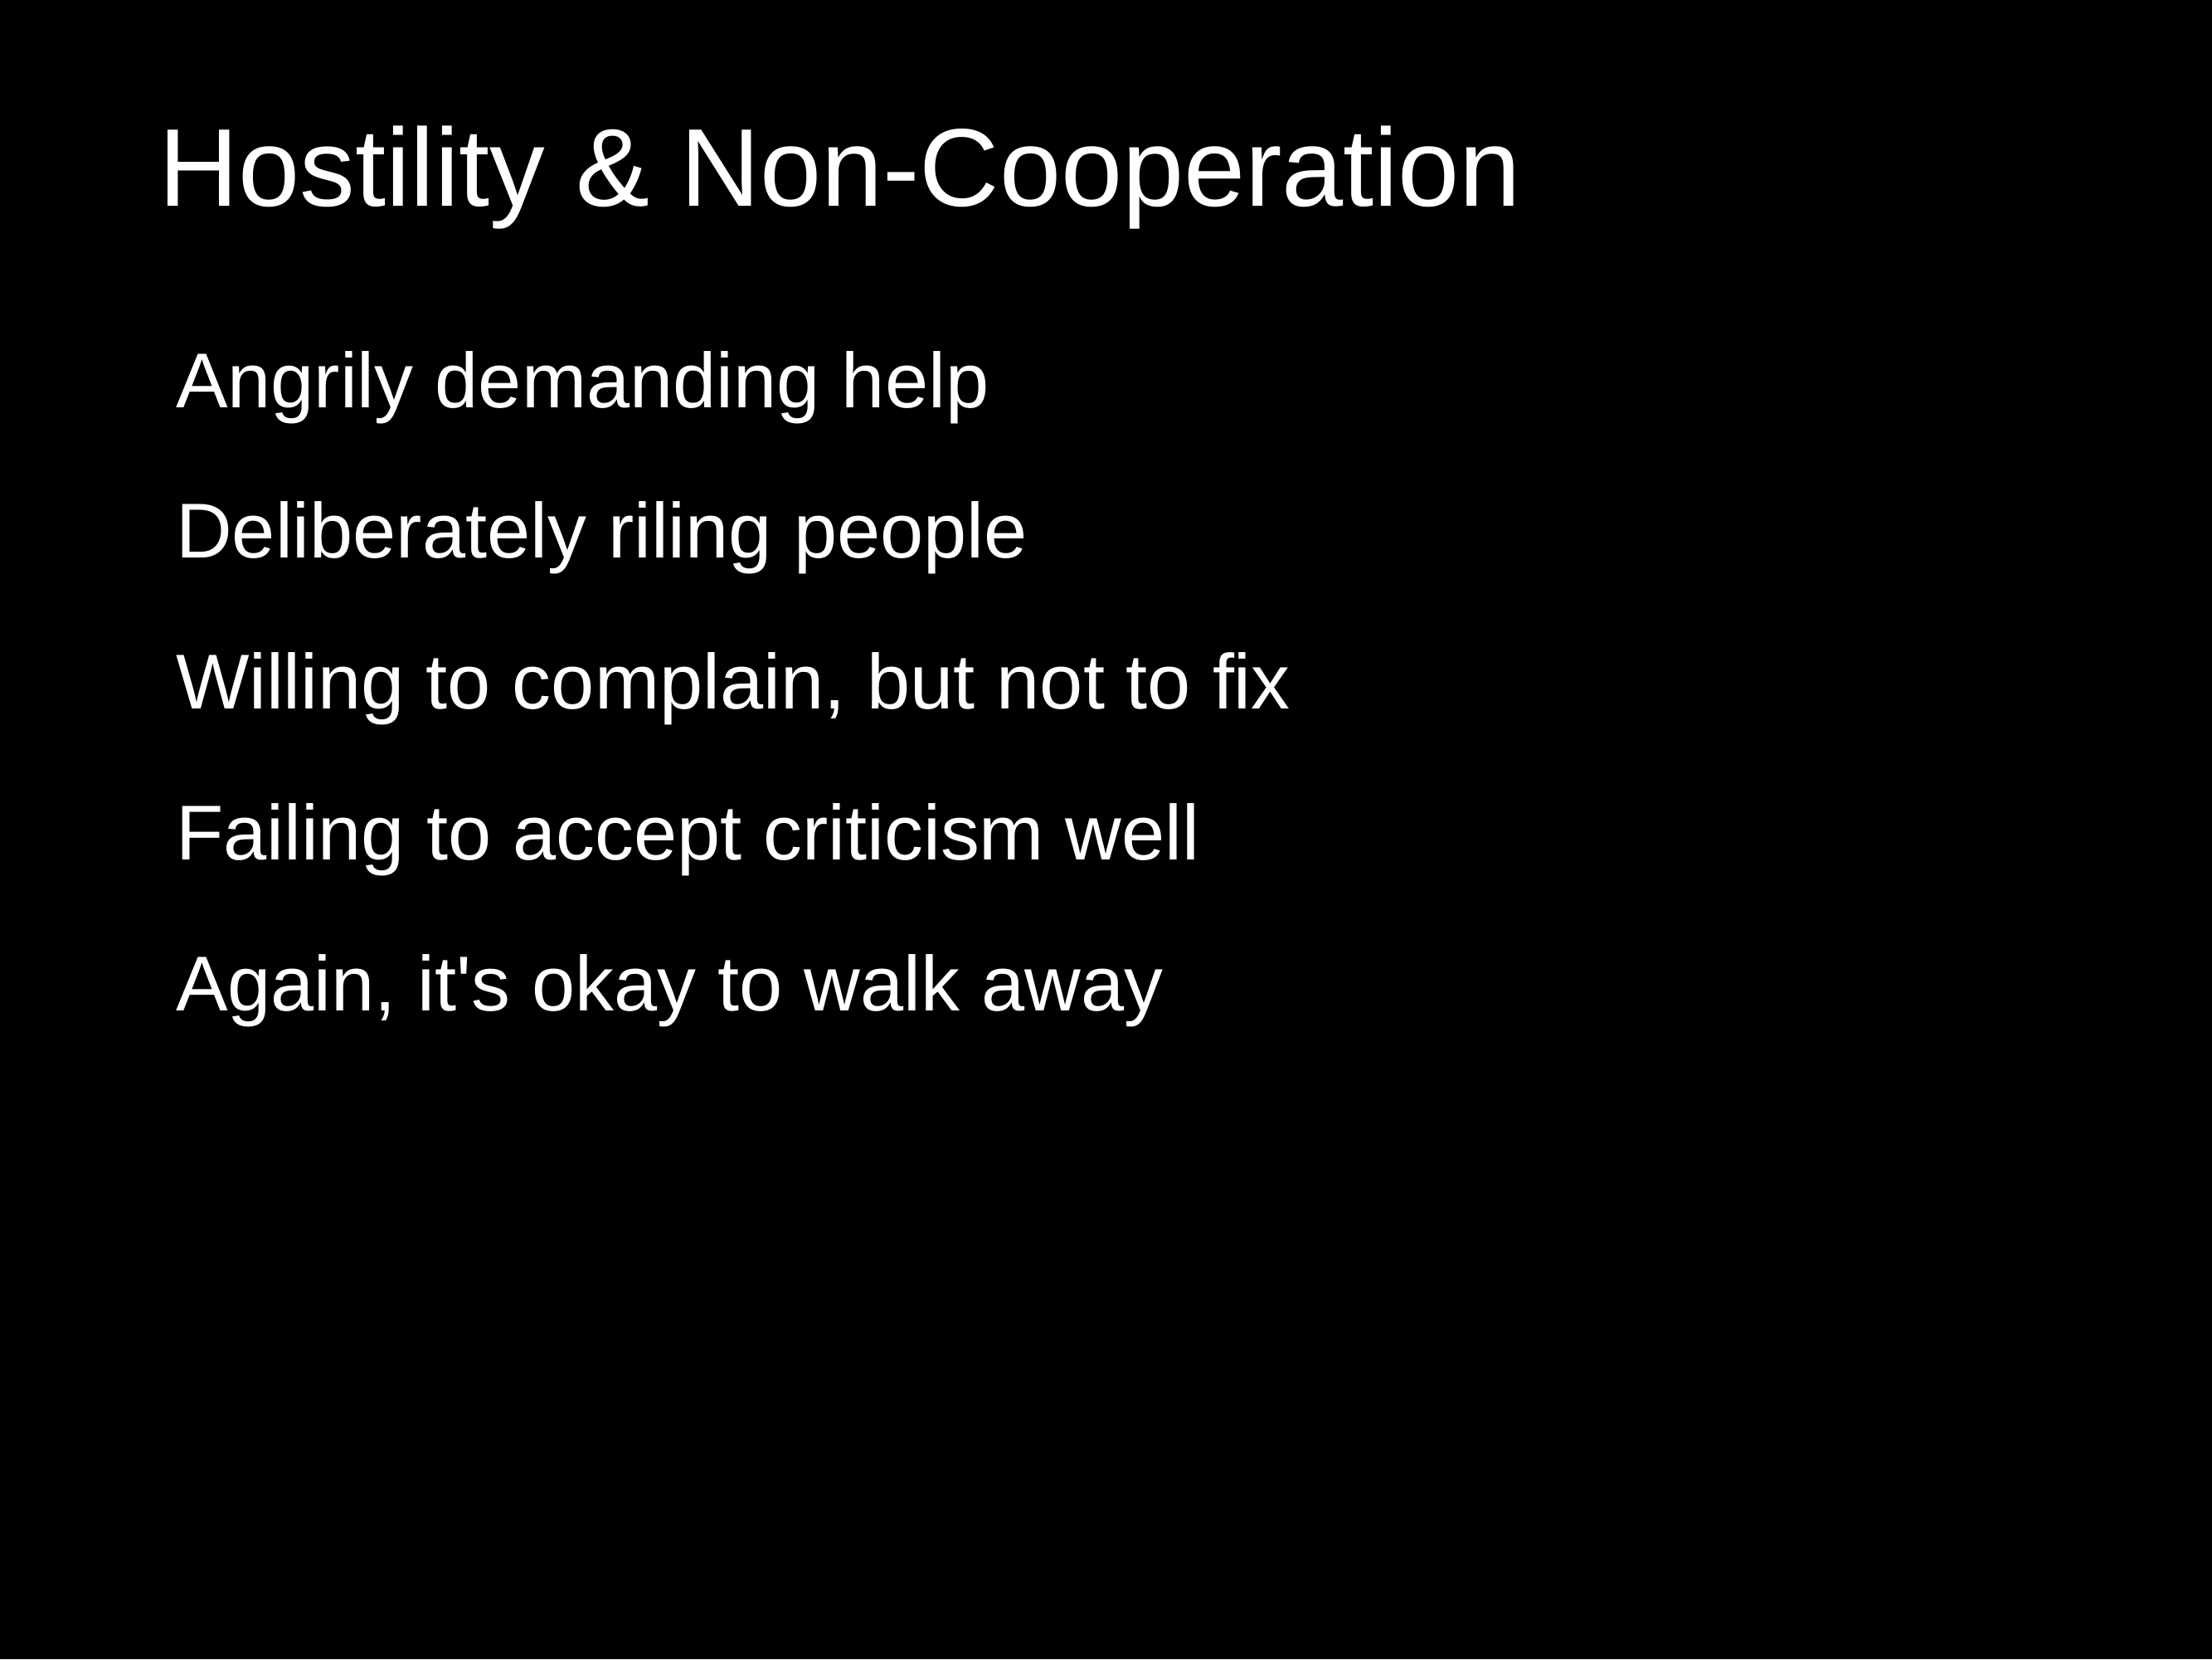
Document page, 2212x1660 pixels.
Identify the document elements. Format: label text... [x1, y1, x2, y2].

list Angrily demanding help Deliberately riling people Willing to complain, but not to fix Failing to accept criticism well Again, it's okay to walk away [152, 286, 2059, 1570]
title Hostility & Non-Cooperation [152, 79, 2059, 256]
